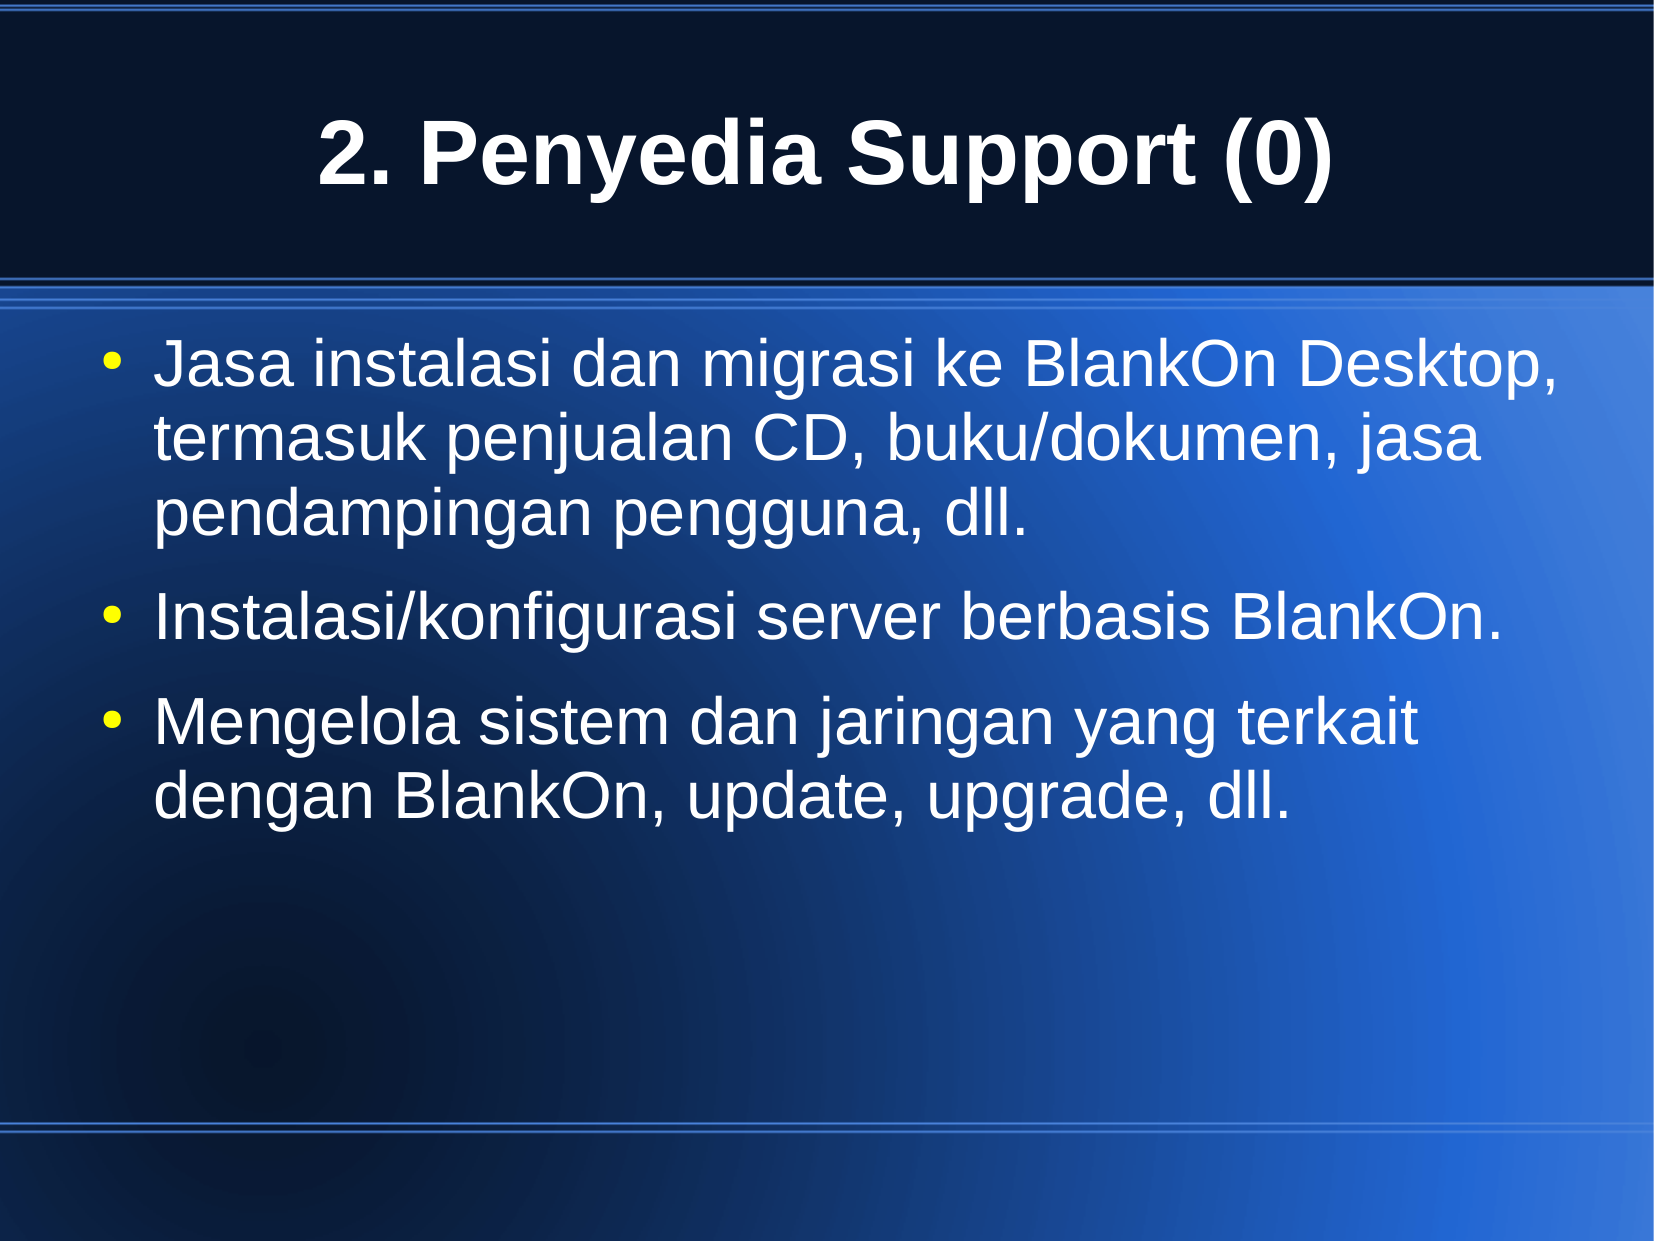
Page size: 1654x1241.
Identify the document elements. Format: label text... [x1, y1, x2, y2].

list Jasa instalasi dan migrasi ke BlankOn Desktop, termasuk penjualan CD, buku/dokumen, jasa pendampingan pengguna, dll. Instalasi/konfigurasi server berbasis BlankOn. Mengelola sistem dan jaringan yang terkait dengan BlankOn, update, upgrade, dll. [82, 325, 1571, 1130]
title 2. Penyedia Support (0) [82, 49, 1571, 257]
picture [0, 0, 1654, 1241]
